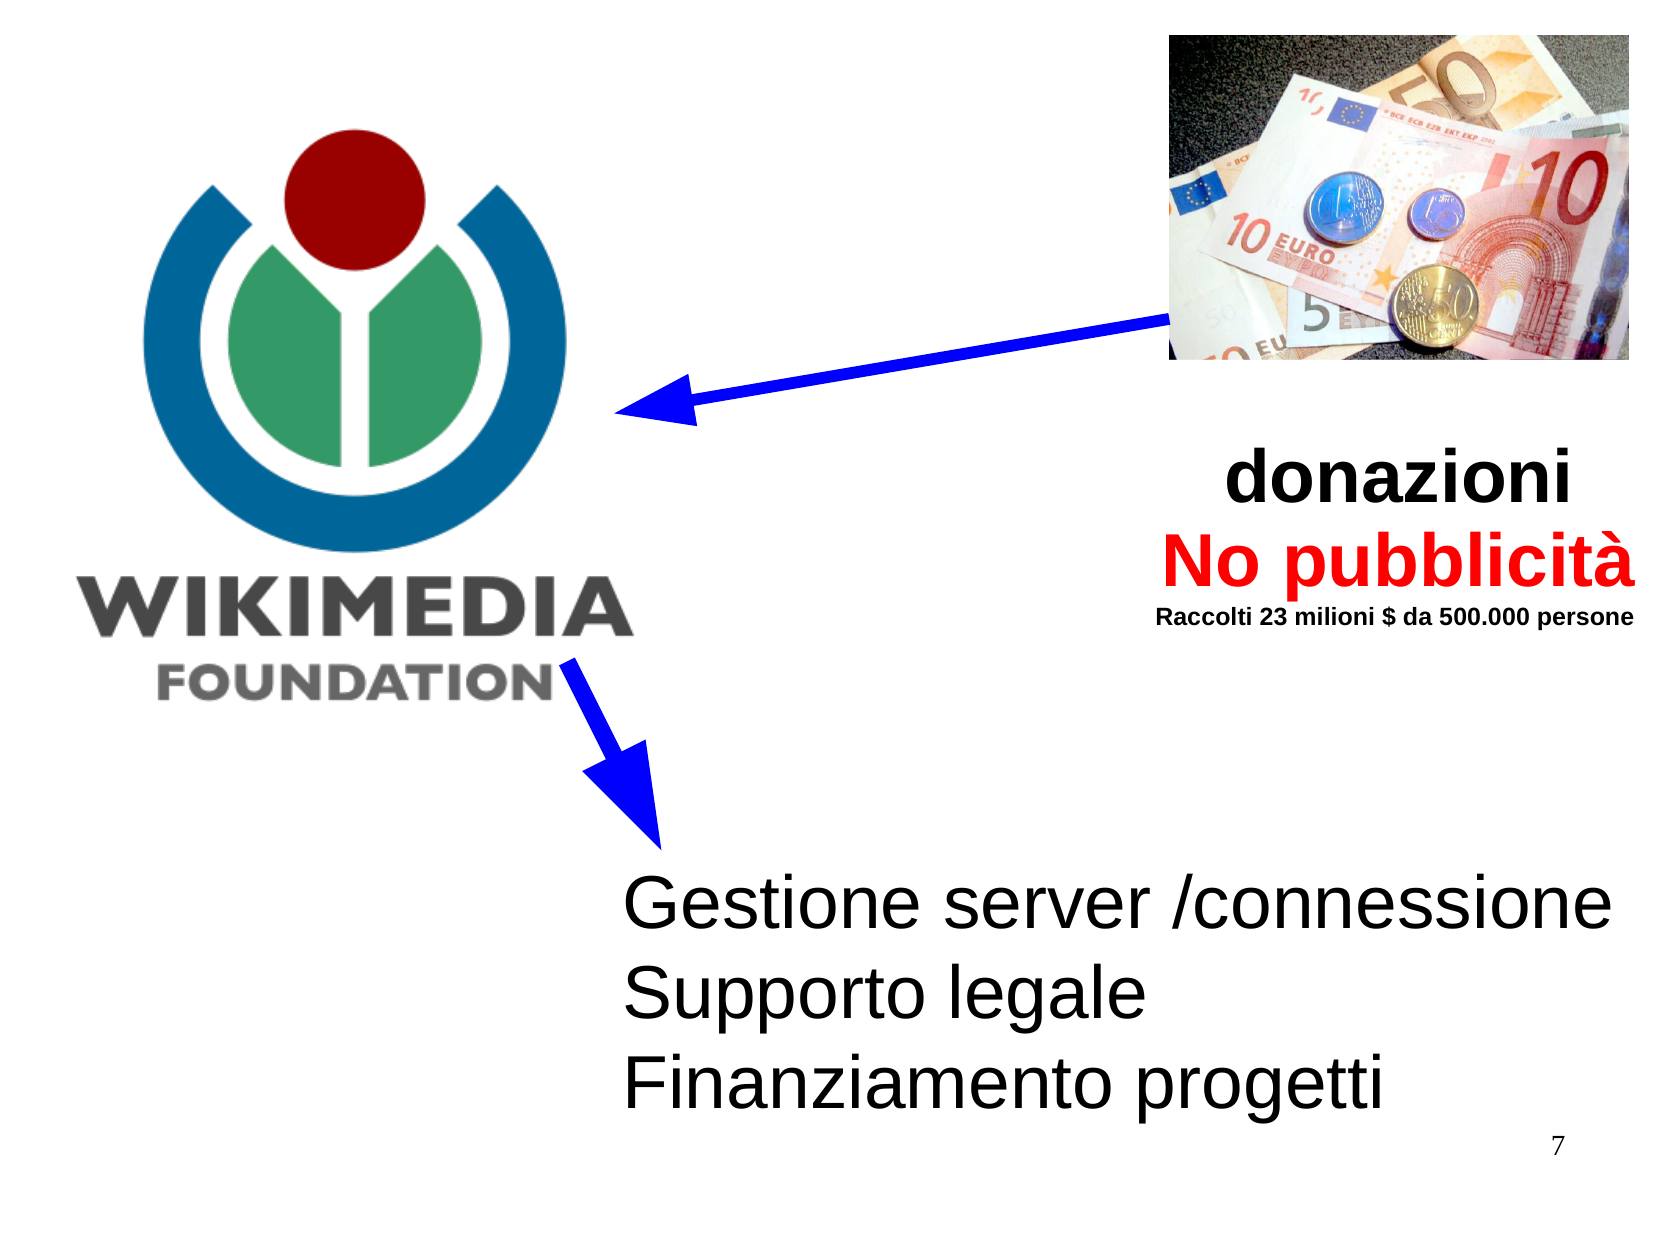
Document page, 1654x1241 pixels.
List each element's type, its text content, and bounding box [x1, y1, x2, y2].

text_box Gestione server /connessione Supporto legale Finanziamento progetti [607, 755, 1630, 1131]
text_box donazioni No pubblicità Raccolti 23 milioni $ da 500.000 persone [1156, 425, 1642, 591]
picture [41, 104, 667, 730]
picture [1169, 35, 1629, 360]
